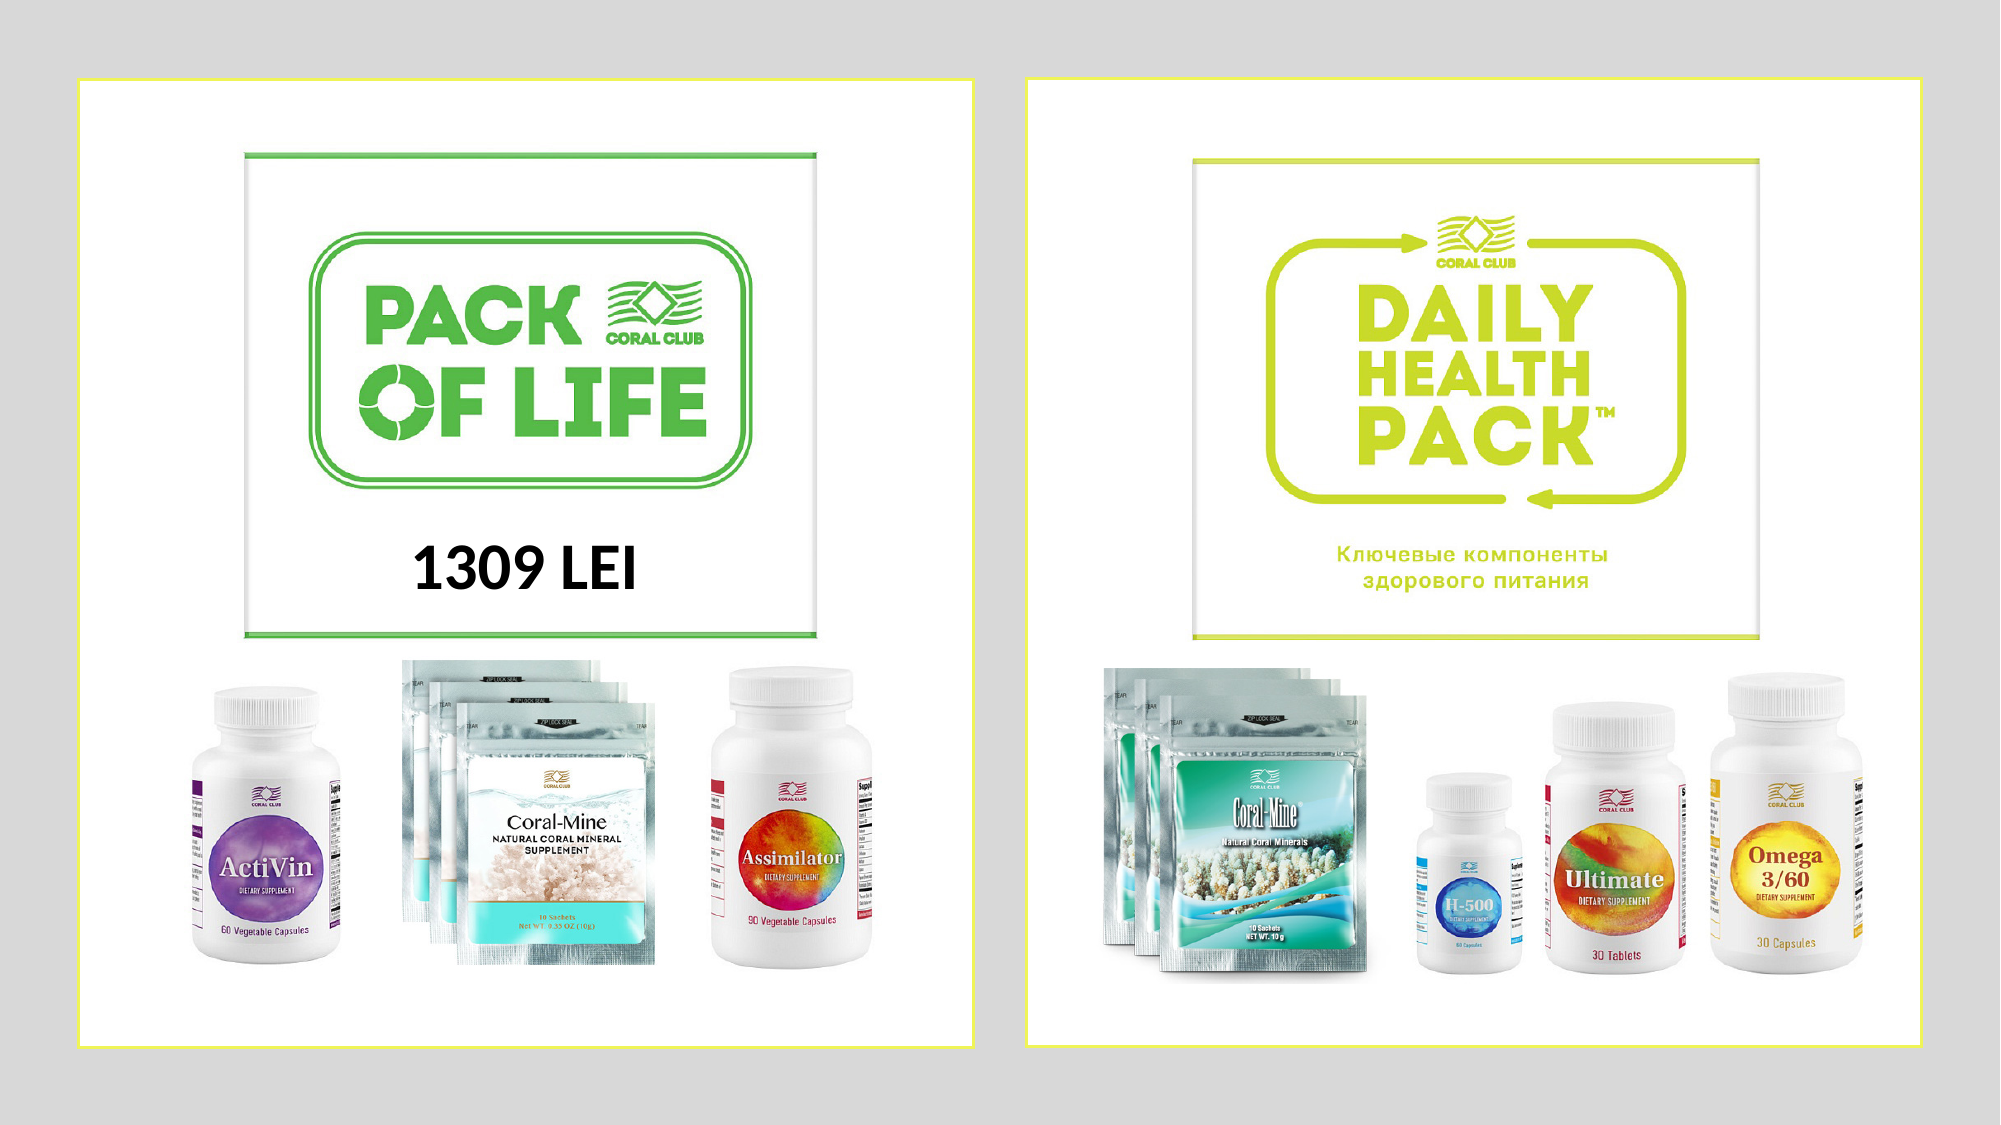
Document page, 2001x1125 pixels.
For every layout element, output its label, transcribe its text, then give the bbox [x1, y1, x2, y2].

picture [1053, 141, 1895, 984]
picture [105, 142, 947, 985]
text_box [0, 0, 2000, 1125]
text_box 1309 LEI [395, 515, 657, 612]
